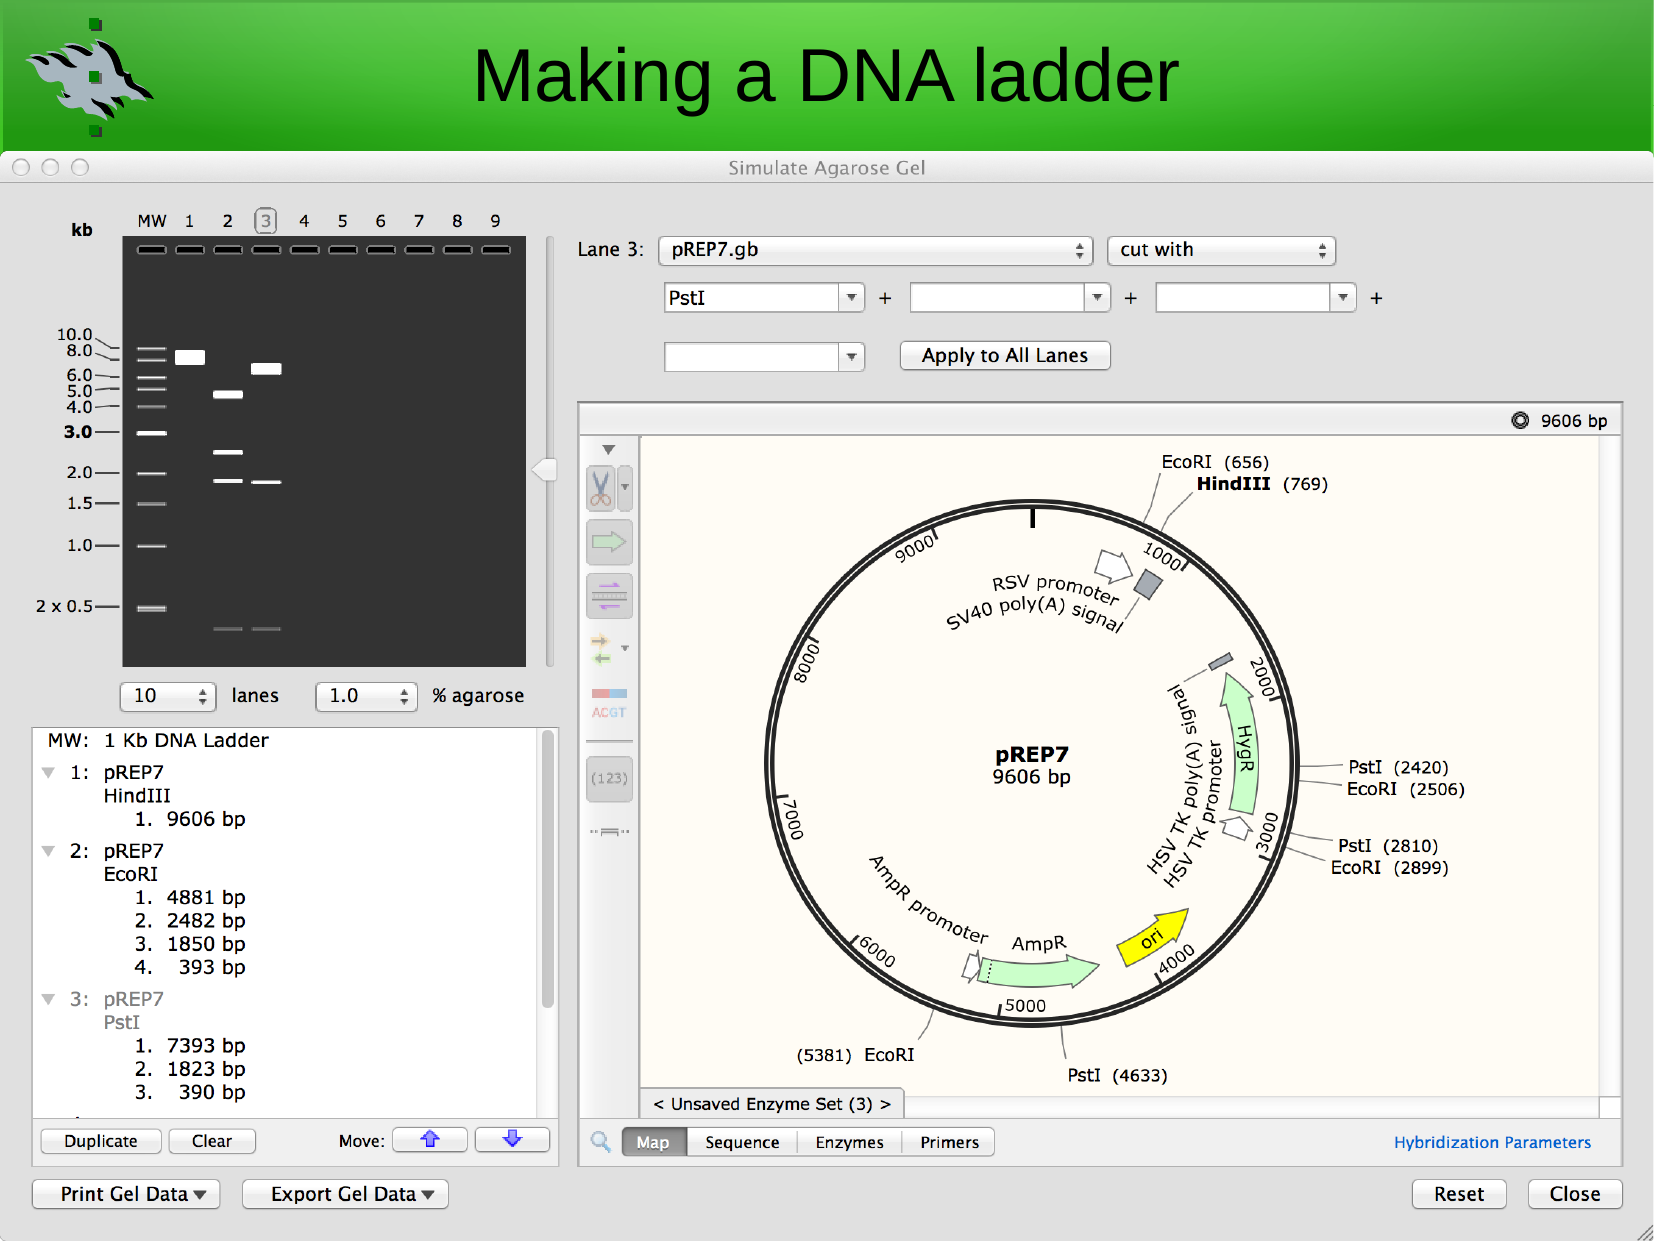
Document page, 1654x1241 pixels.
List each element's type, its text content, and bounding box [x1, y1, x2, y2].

picture [0, 151, 1654, 1241]
title Making a DNA ladder [331, 30, 1322, 121]
